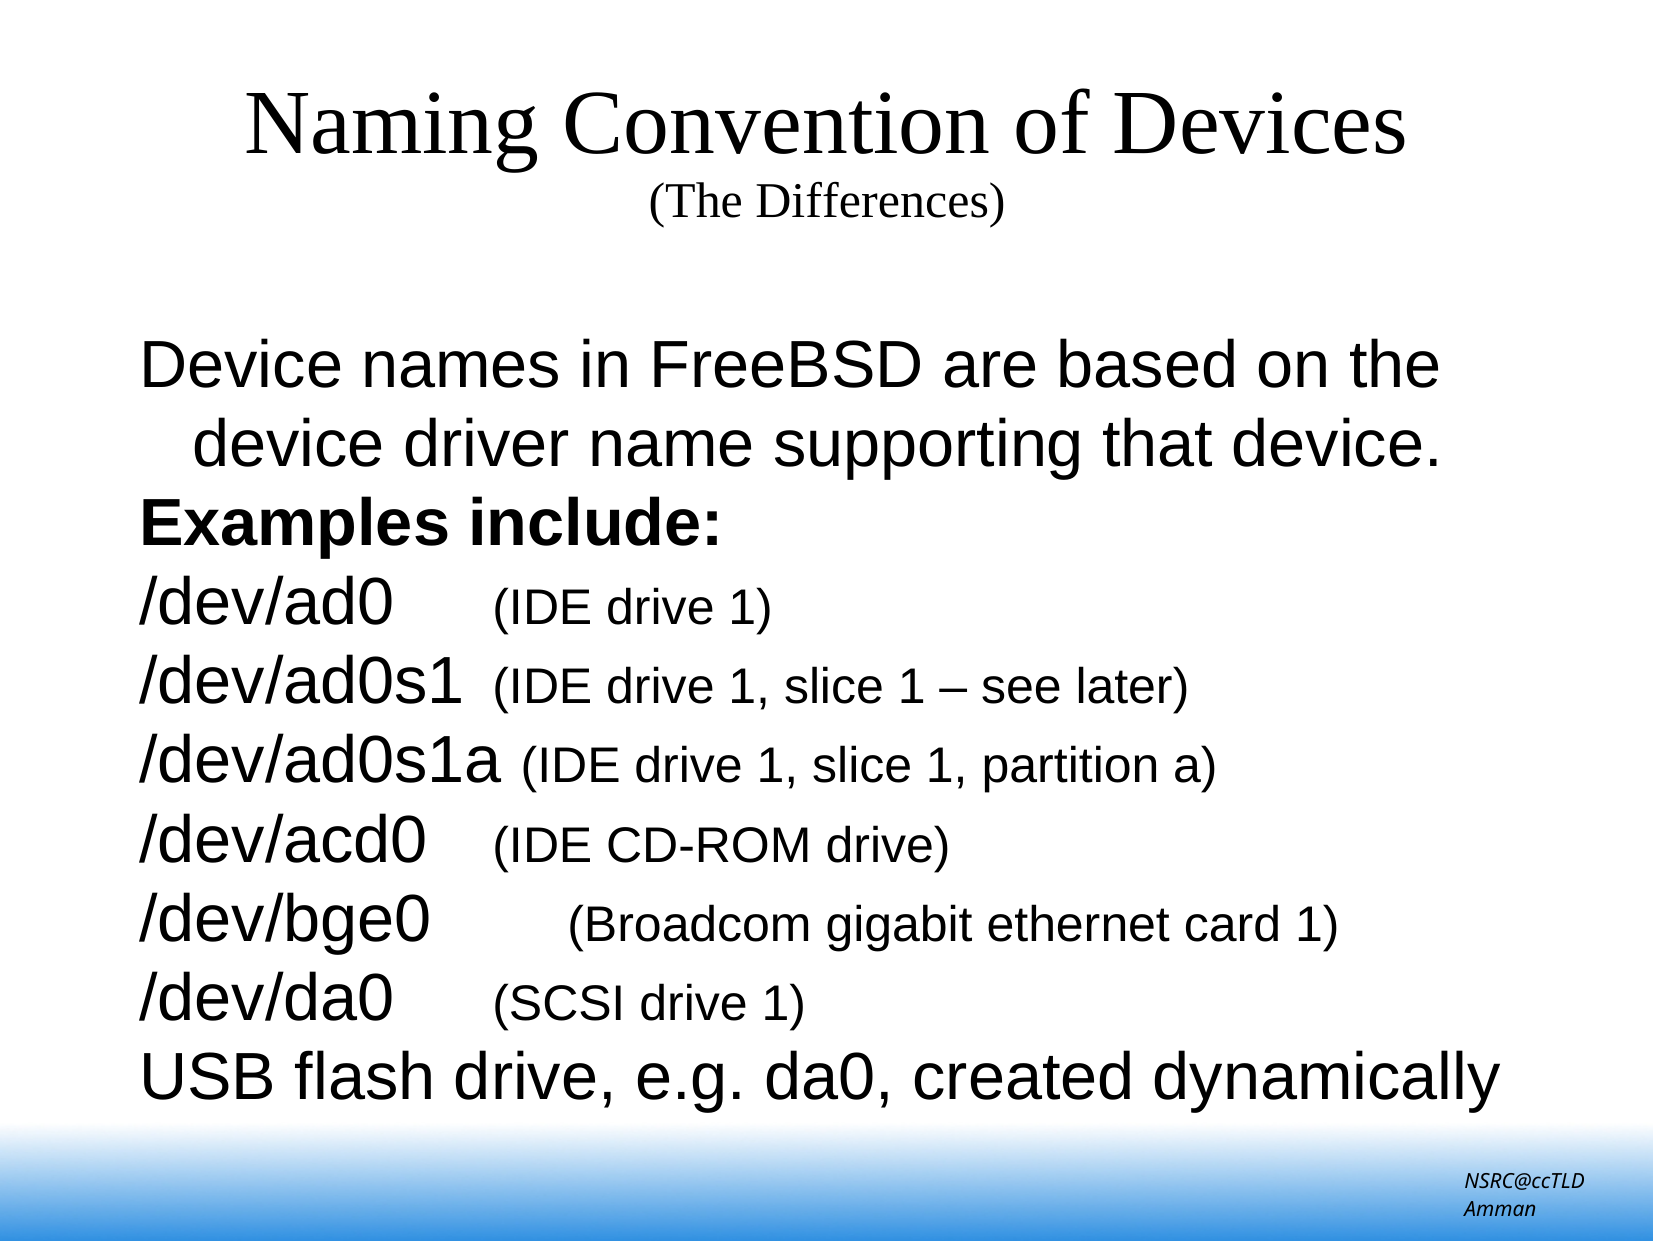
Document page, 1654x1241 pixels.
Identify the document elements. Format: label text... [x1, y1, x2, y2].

title Naming Convention of Devices (The Differences) [121, 46, 1534, 254]
picture [0, 1122, 1653, 1241]
list Device names in FreeBSD are based on the device driver name supporting that device. Examples include: /dev/ad0 (IDE drive 1) /dev/ad0s1 (IDE drive 1, slice 1 – see later) /dev/ad0s1a (IDE drive 1, slice 1, partition a) /dev/acd0 (IDE CD-ROM drive) /dev/bge0 (Broadcom gigabit ethernet card 1) /dev/da0 (SCSI drive 1) USB flash drive, e.g. da0, created dynamically [121, 322, 1613, 1133]
